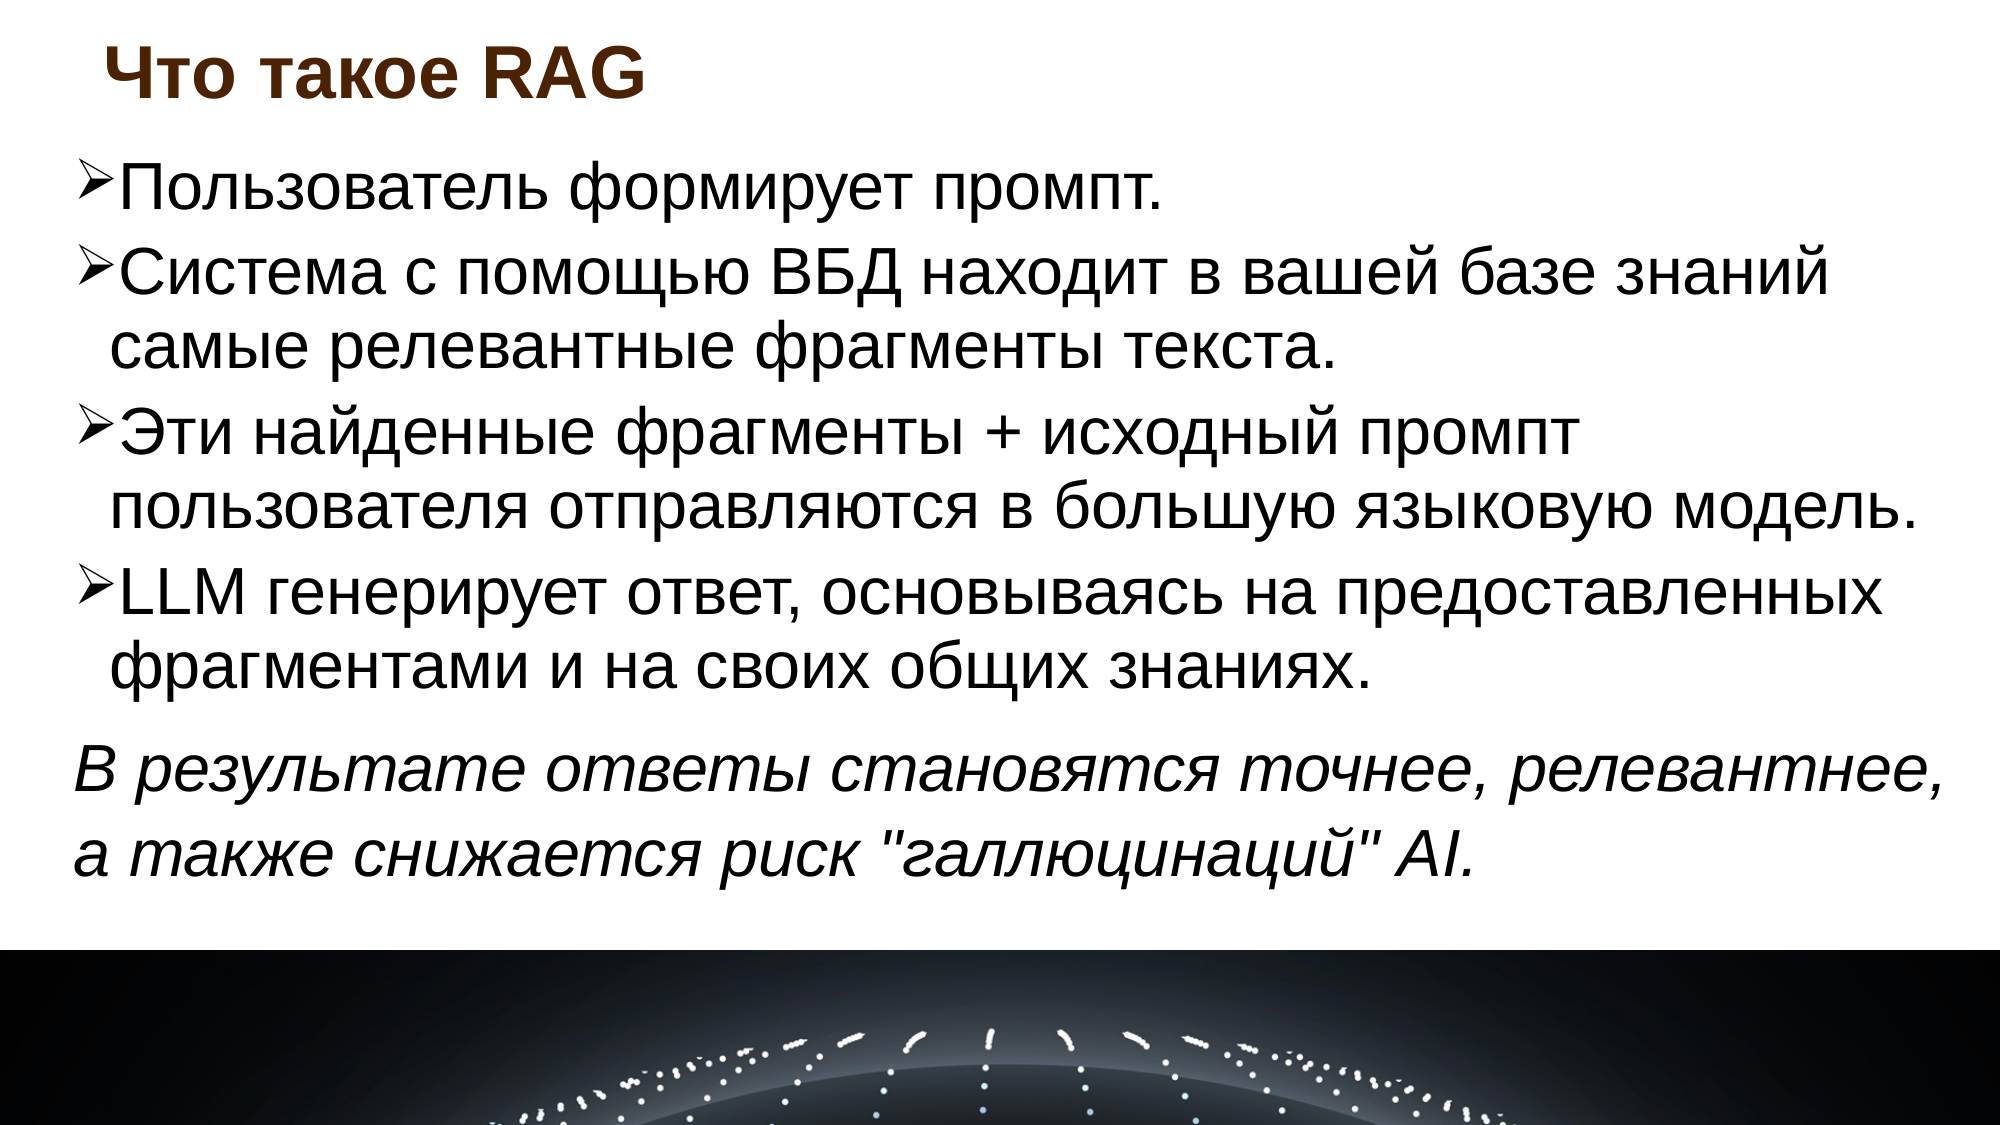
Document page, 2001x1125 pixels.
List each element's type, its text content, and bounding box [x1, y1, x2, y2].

text_box Что такое RAG [88, 23, 1949, 141]
text_box Пользователь формирует промпт. Система с помощью ВБД находит в вашей базе знаний самые релевантные фрагменты текста. Эти найденные фрагменты + исходный промпт пользователя отправляются в большую языковую модель. LLM генерирует ответ, основываясь на предоставленных фрагментами и на своих общих знаниях. В результате ответы становятся точнее, релевантнее, а также снижается риск "галлюцинаций" AI. [59, 141, 1979, 916]
picture [0, 950, 2000, 1125]
